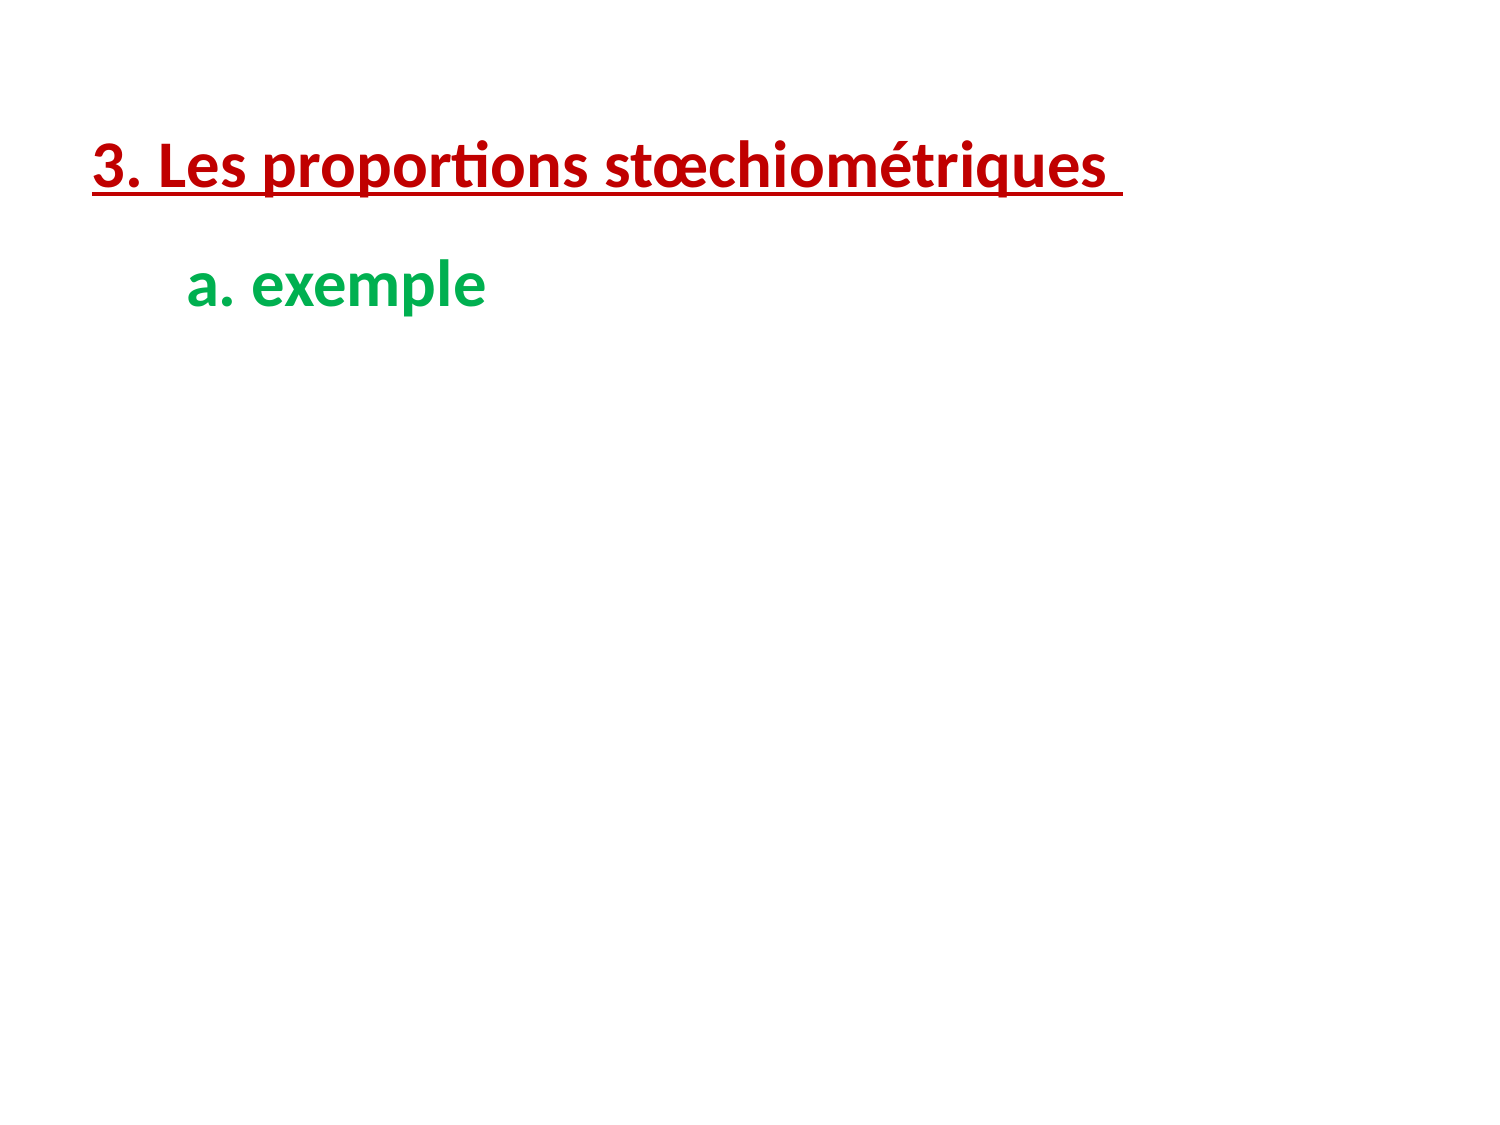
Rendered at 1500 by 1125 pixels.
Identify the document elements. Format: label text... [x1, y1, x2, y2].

text_box 3. Les proportions stœchiométriques [76, 113, 1427, 279]
text_box a. exemple [171, 231, 506, 328]
